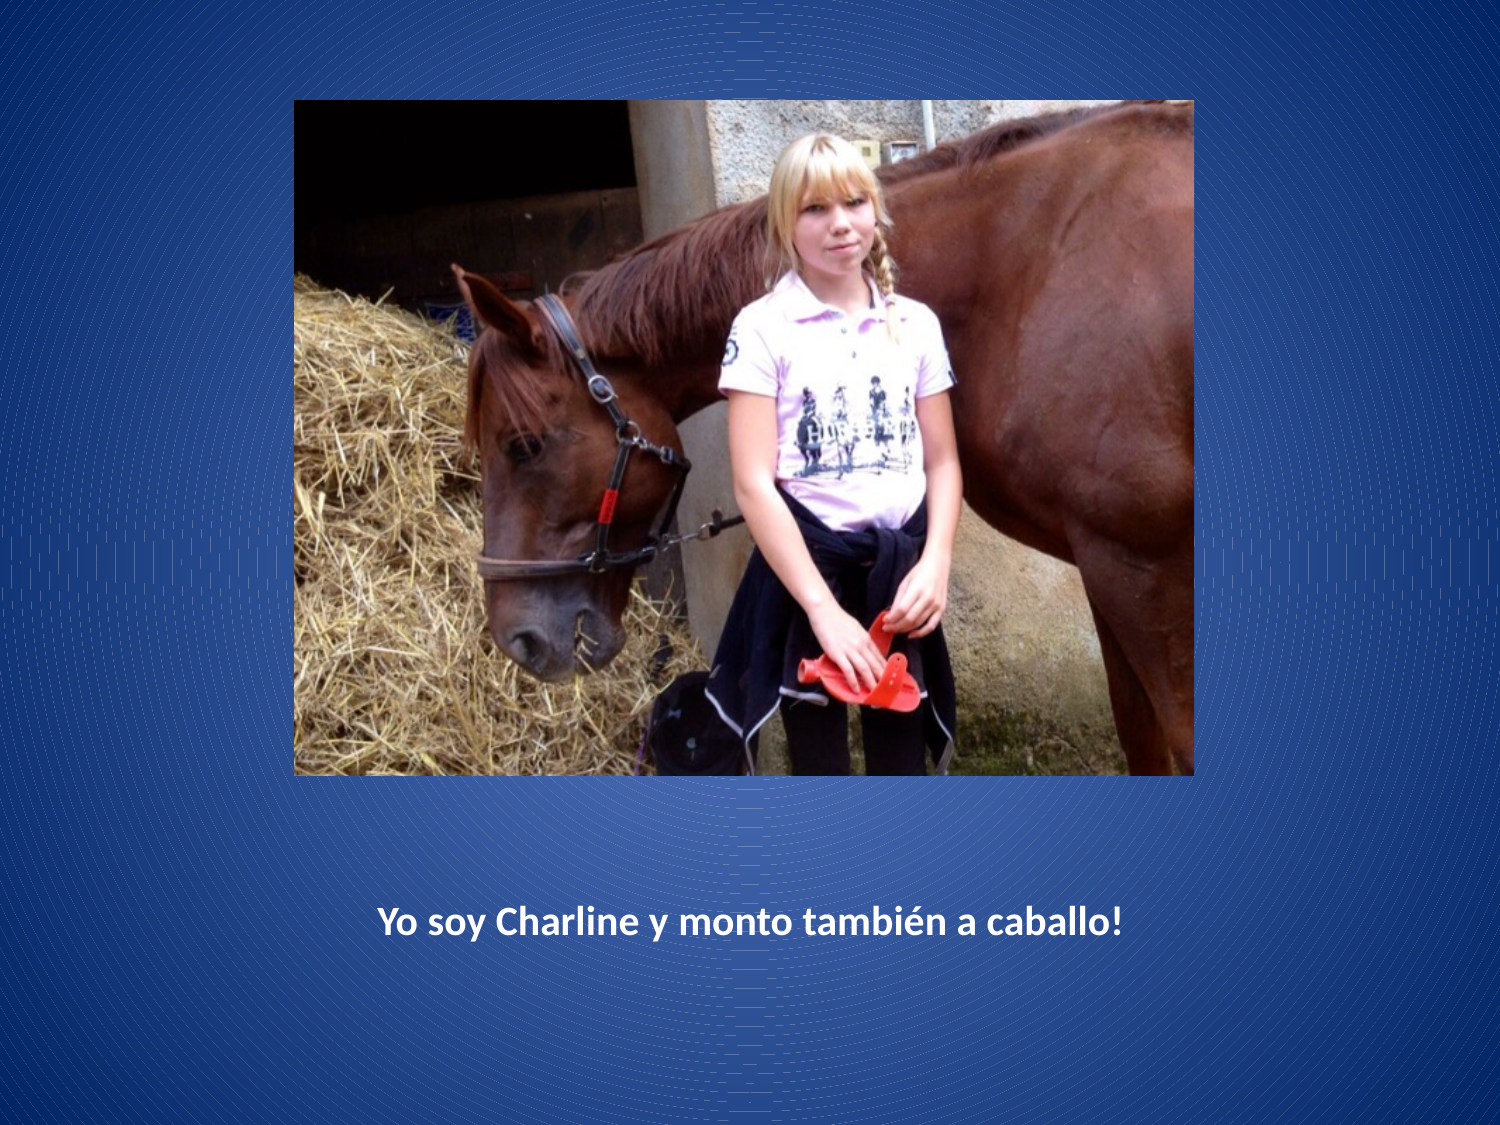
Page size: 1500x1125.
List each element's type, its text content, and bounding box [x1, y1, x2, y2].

title Yo soy Charline y monto también a caballo! [301, 857, 1202, 951]
picture [294, 100, 1195, 776]
